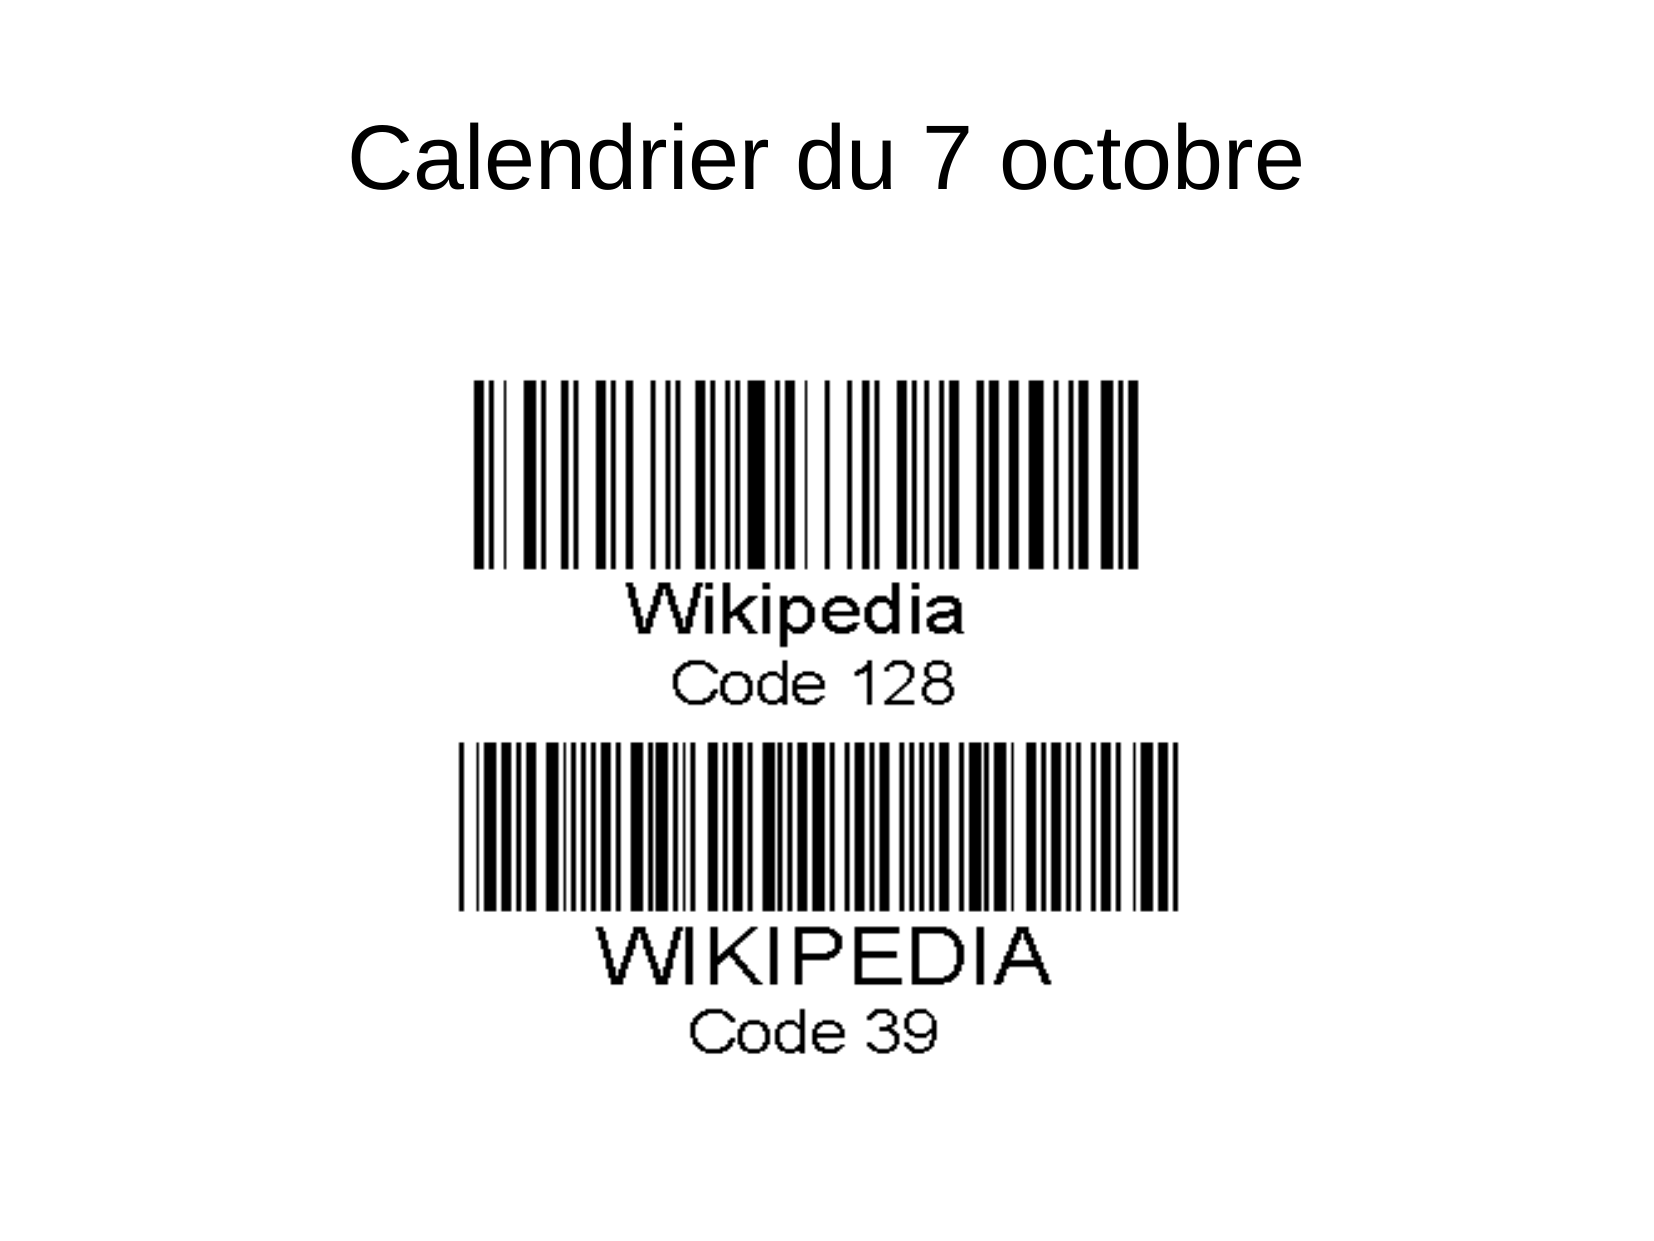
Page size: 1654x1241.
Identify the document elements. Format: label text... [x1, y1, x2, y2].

picture [318, 290, 1323, 1134]
title Calendrier du 7 octobre [82, 49, 1571, 257]
